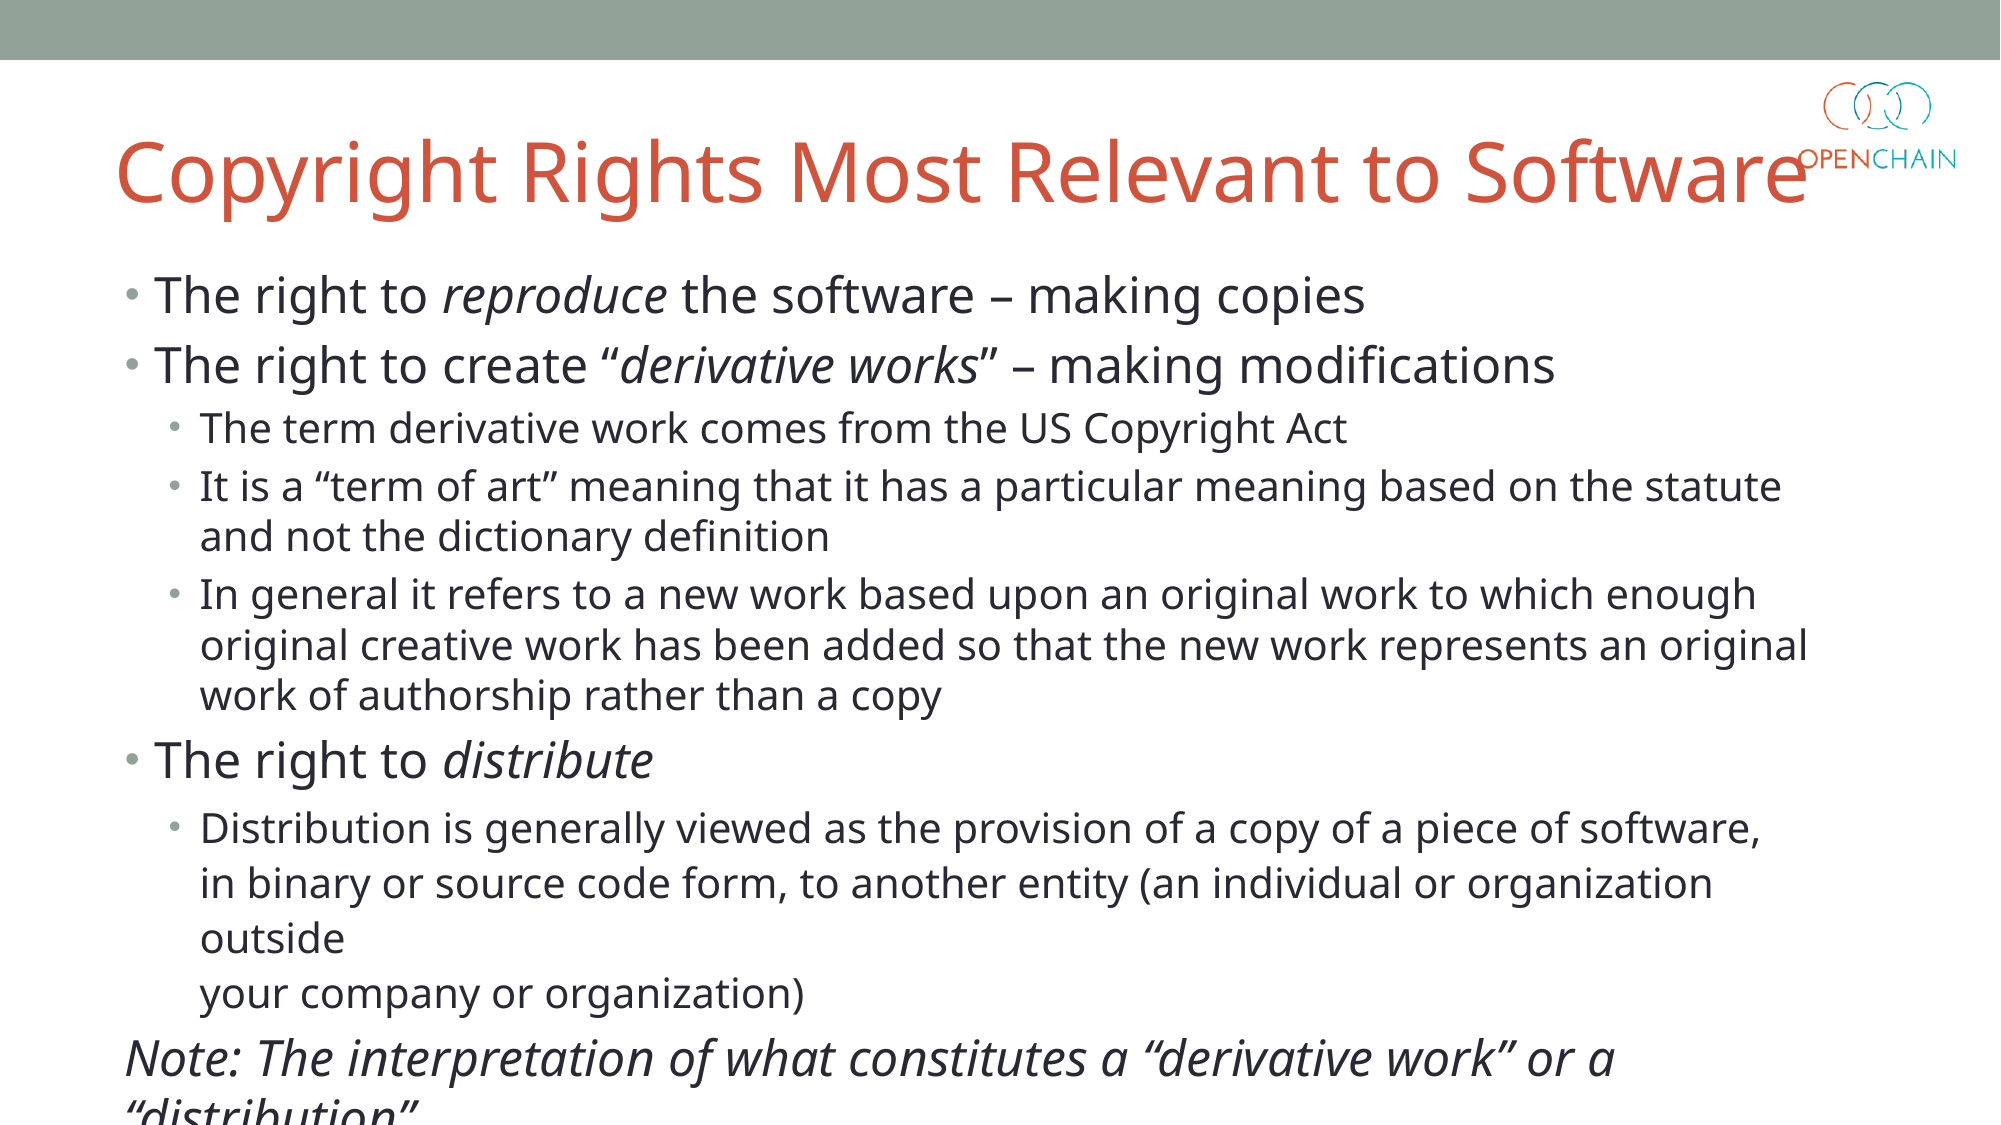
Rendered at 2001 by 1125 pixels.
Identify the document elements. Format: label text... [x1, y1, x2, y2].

picture [1798, 82, 1955, 169]
list The right to reproduce the software – making copies The right to create “derivative works” – making modifications The term derivative work comes from the US Copyright Act It is a “term of art” meaning that it has a particular meaning based on the statute and not the dictionary definition In general it refers to a new work based upon an original work to which enough original creative work has been added so that the new work represents an original work of authorship rather than a copy The right to distribute Distribution is generally viewed as the provision of a copy of a piece of software, in binary or source code form, to another entity (an individual or organization outside your company or organization) Note: The interpretation of what constitutes a “derivative work” or a “distribution” is subject to debate in the FOSS community and within FOSS legal circles [109, 255, 1863, 1122]
title Copyright Rights Most Relevant to Software [99, 87, 1900, 250]
